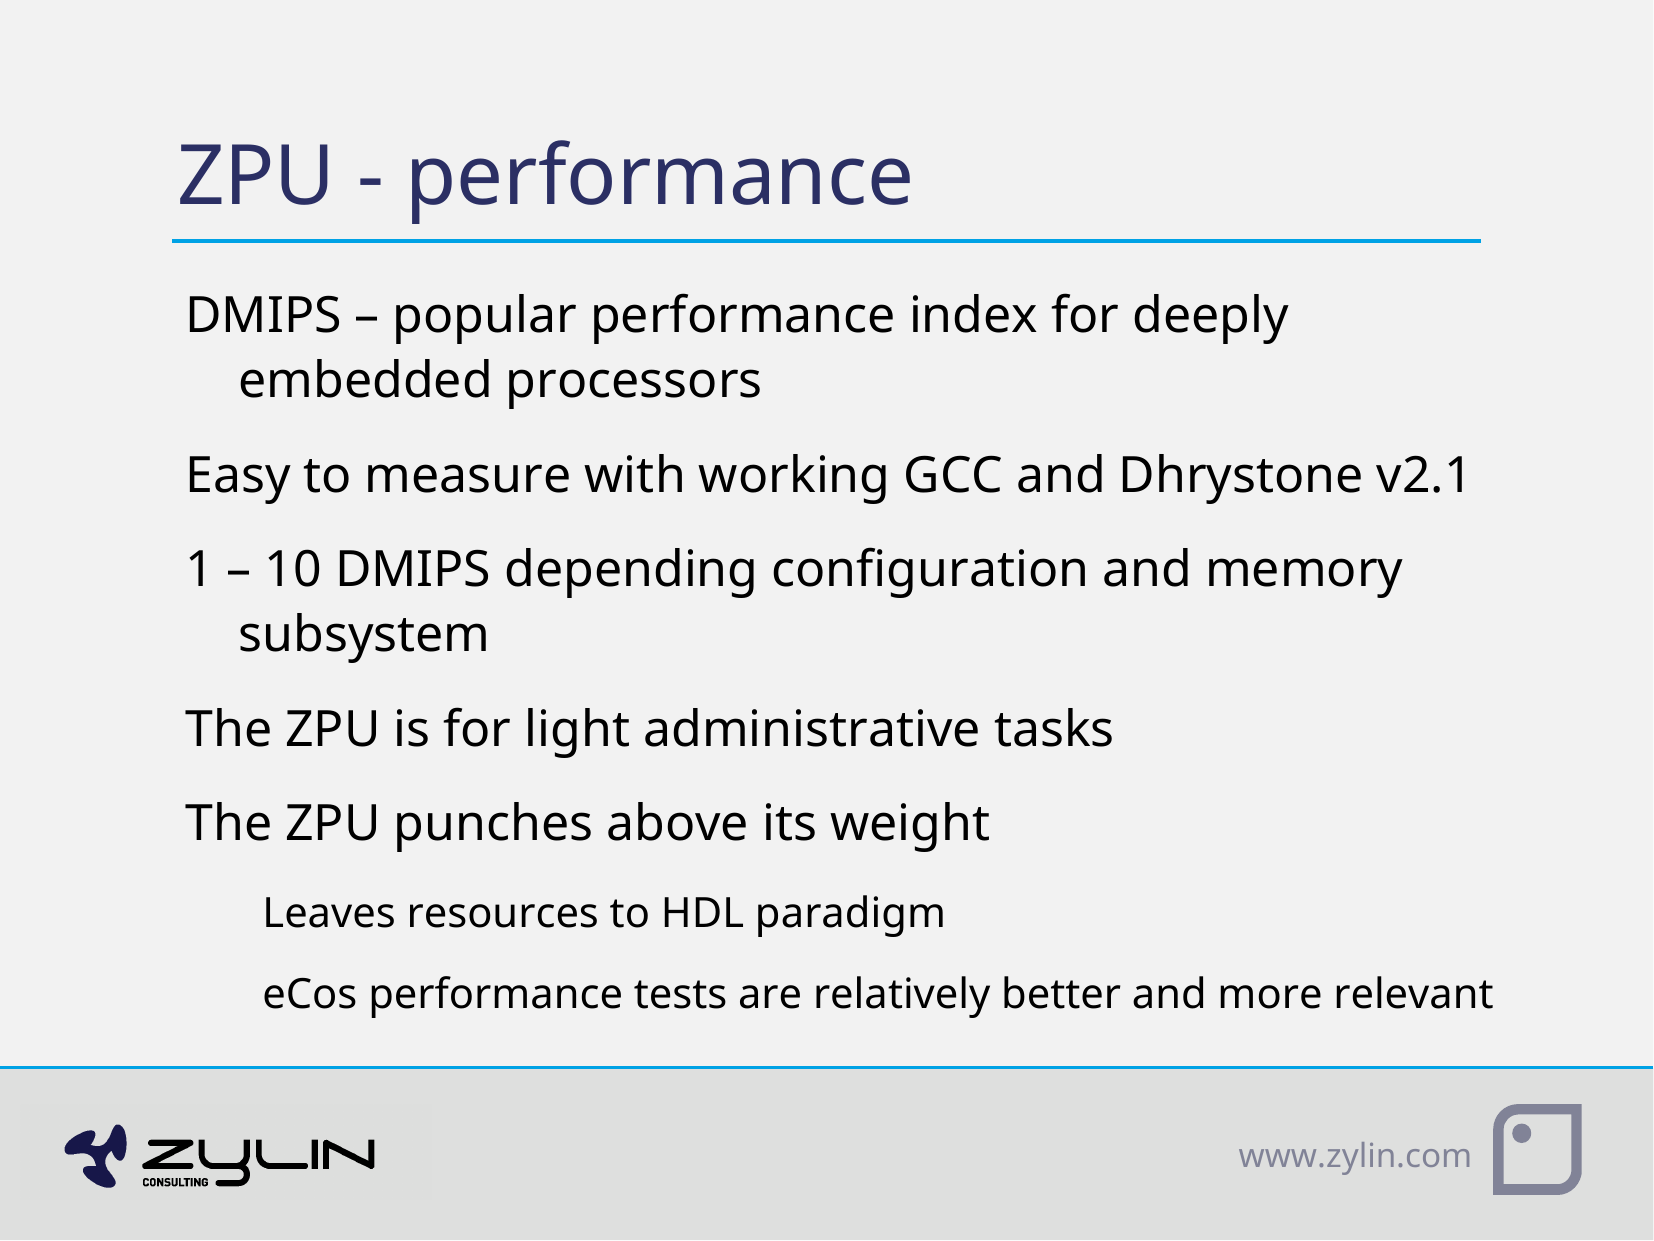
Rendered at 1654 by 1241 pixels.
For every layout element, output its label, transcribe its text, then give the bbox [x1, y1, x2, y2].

list DMIPS – popular performance index for deeply embedded processors Easy to measure with working GCC and Dhrystone v2.1 1 – 10 DMIPS depending configuration and memory subsystem The ZPU is for light administrative tasks The ZPU punches above its weight Leaves resources to HDL paradigm eCos performance tests are relatively better and more relevant [167, 280, 1495, 1052]
title ZPU - performance [177, 122, 1493, 223]
picture [20, 1104, 432, 1200]
